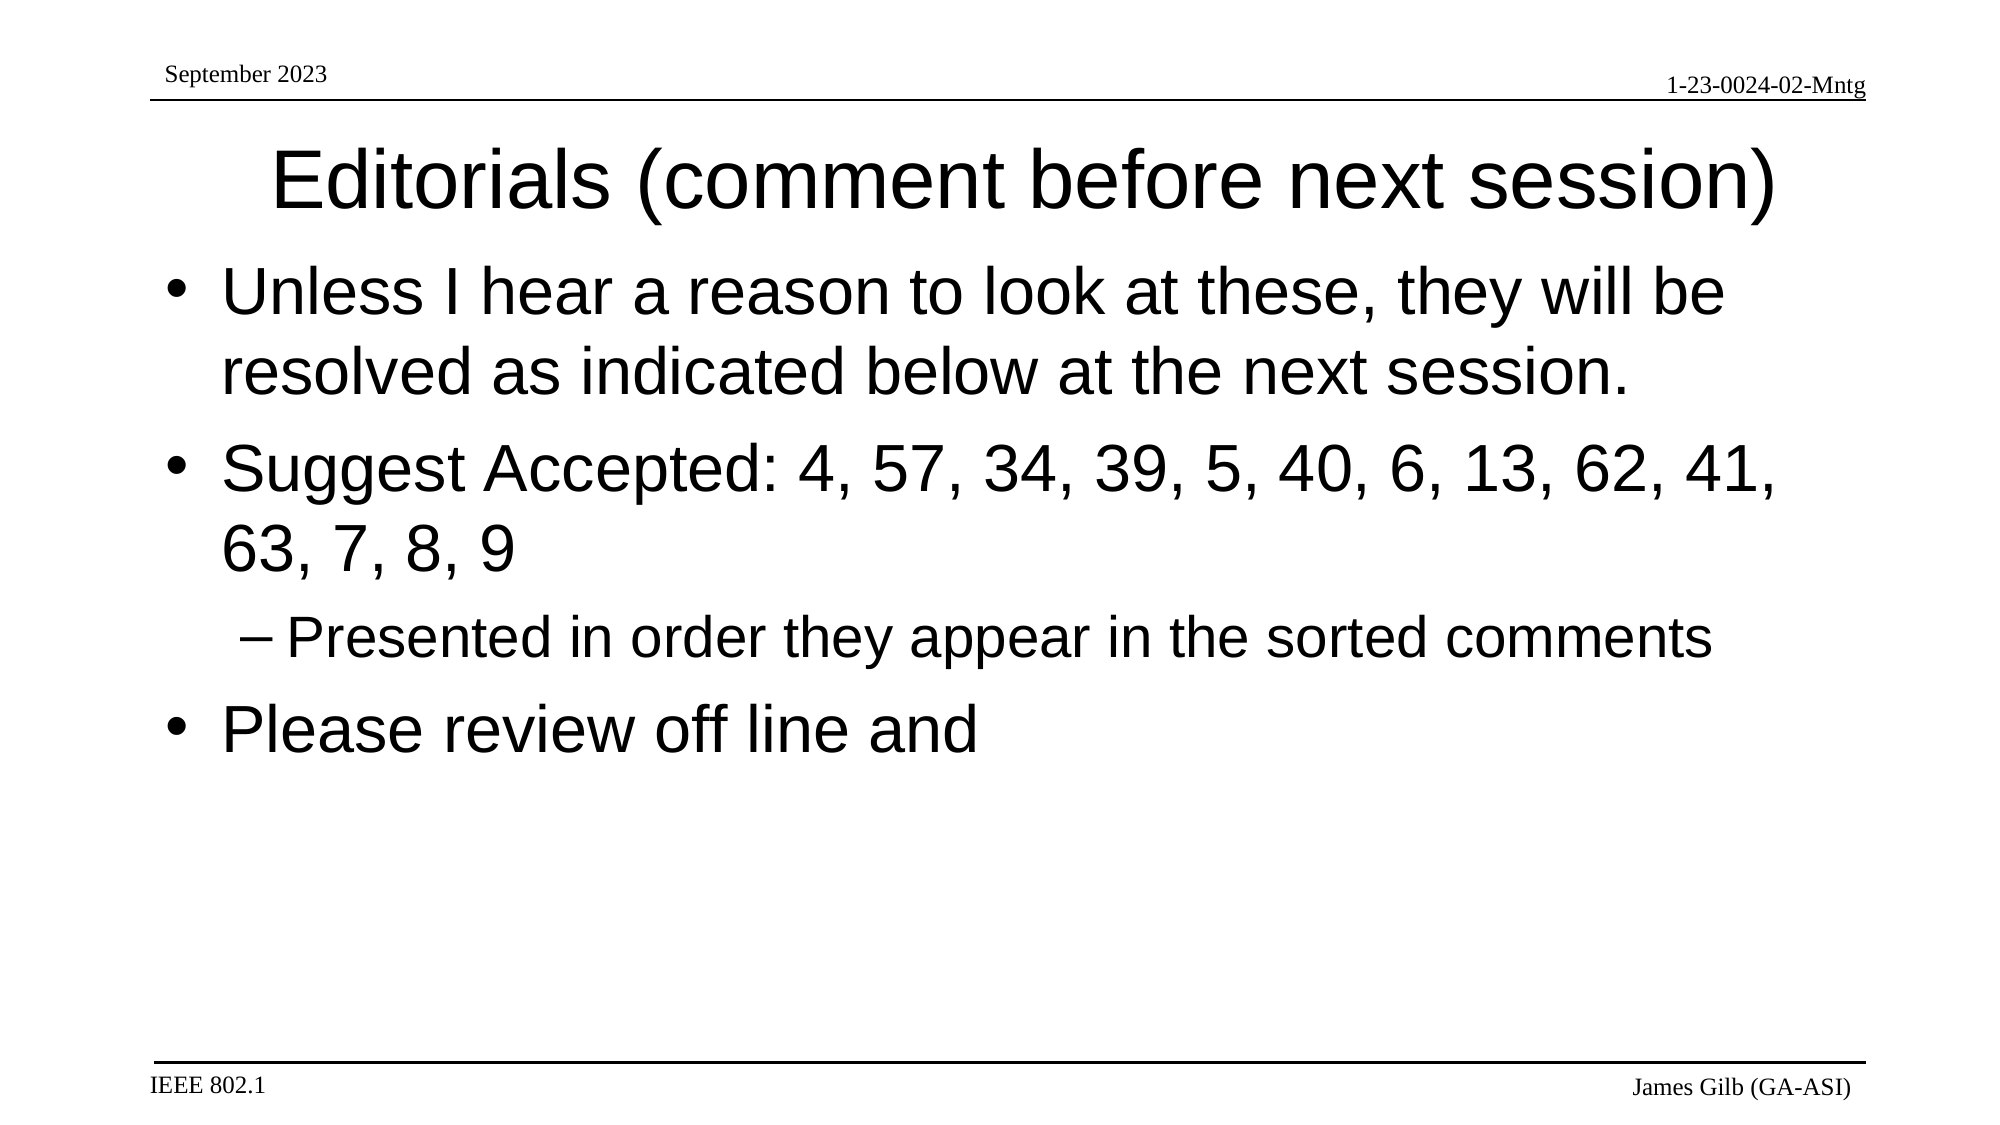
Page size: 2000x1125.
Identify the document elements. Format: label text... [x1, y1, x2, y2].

list Unless I hear a reason to look at these, they will be resolved as indicated below at the next session. Suggest Accepted: 4, 57, 34, 39, 5, 40, 6, 13, 62, 41, 63, 7, 8, 9 Presented in order they appear in the sorted comments Please review off line and [149, 239, 1900, 1051]
title Editorials (comment before next session) [149, 112, 1900, 238]
